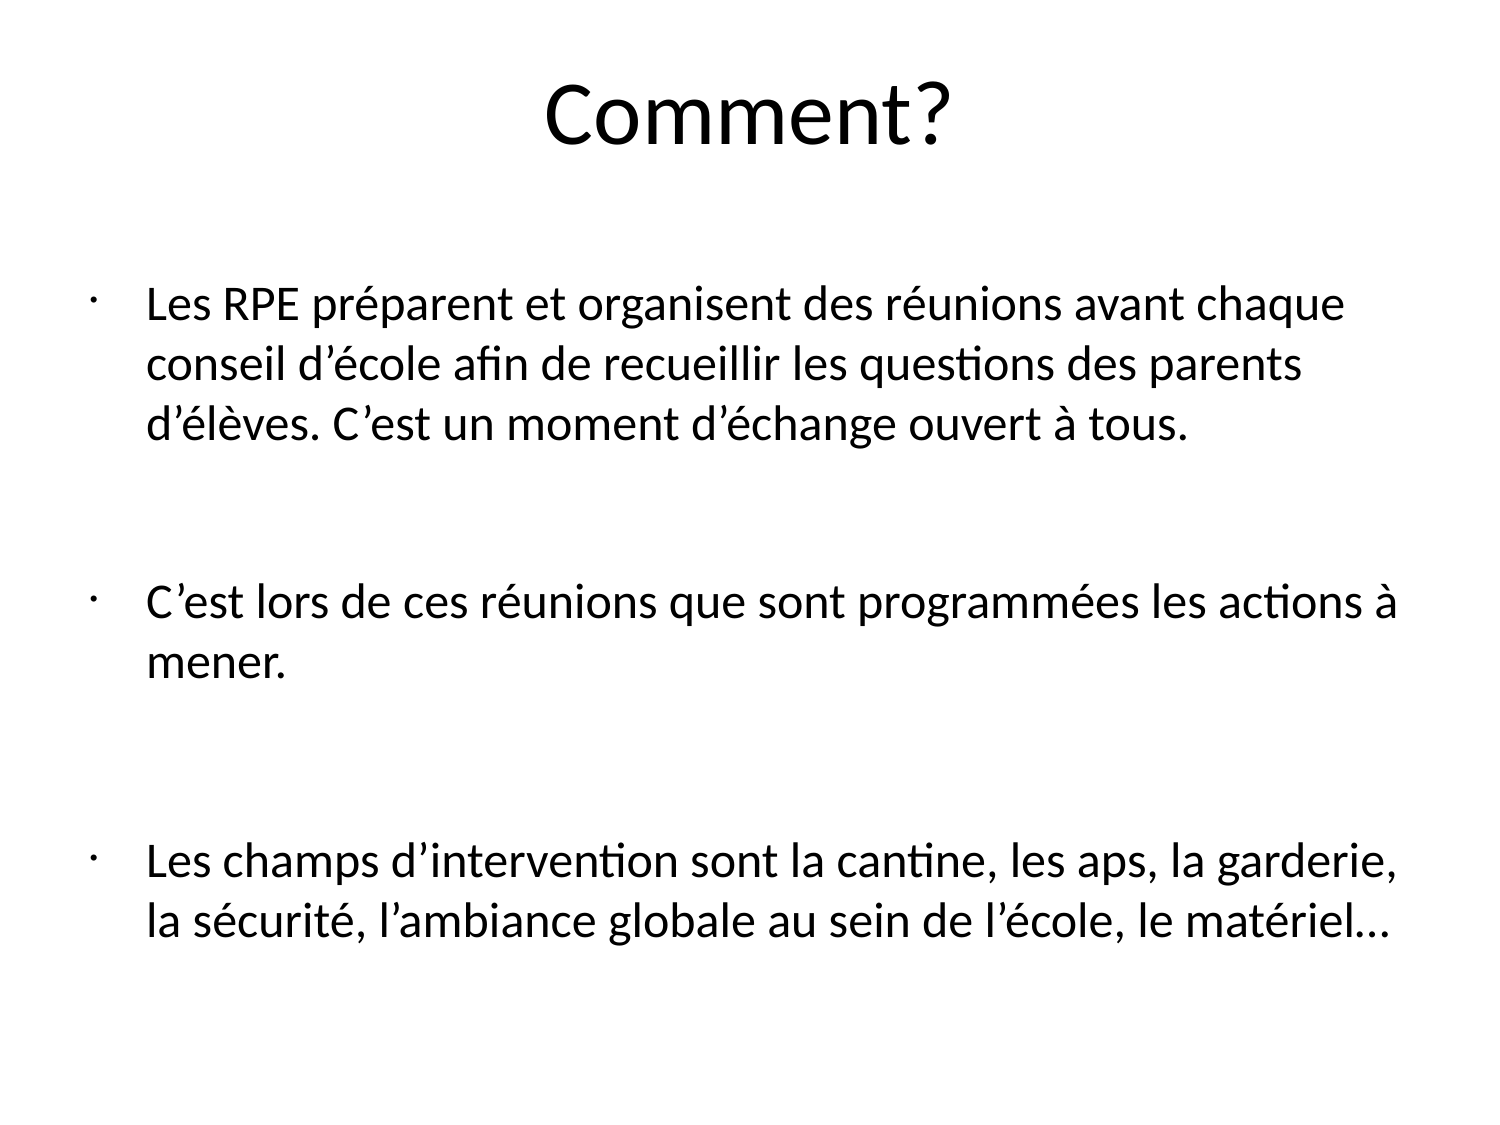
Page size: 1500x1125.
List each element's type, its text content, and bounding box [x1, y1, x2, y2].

title Comment? [75, 45, 1425, 233]
list Les RPE préparent et organisent des réunions avant chaque conseil d’école afin de recueillir les questions des parents d’élèves. C’est un moment d’échange ouvert à tous. C’est lors de ces réunions que sont programmées les actions à mener. Les champs d’intervention sont la cantine, les aps, la garderie, la sécurité, l’ambiance globale au sein de l’école, le matériel… [75, 262, 1425, 1005]
